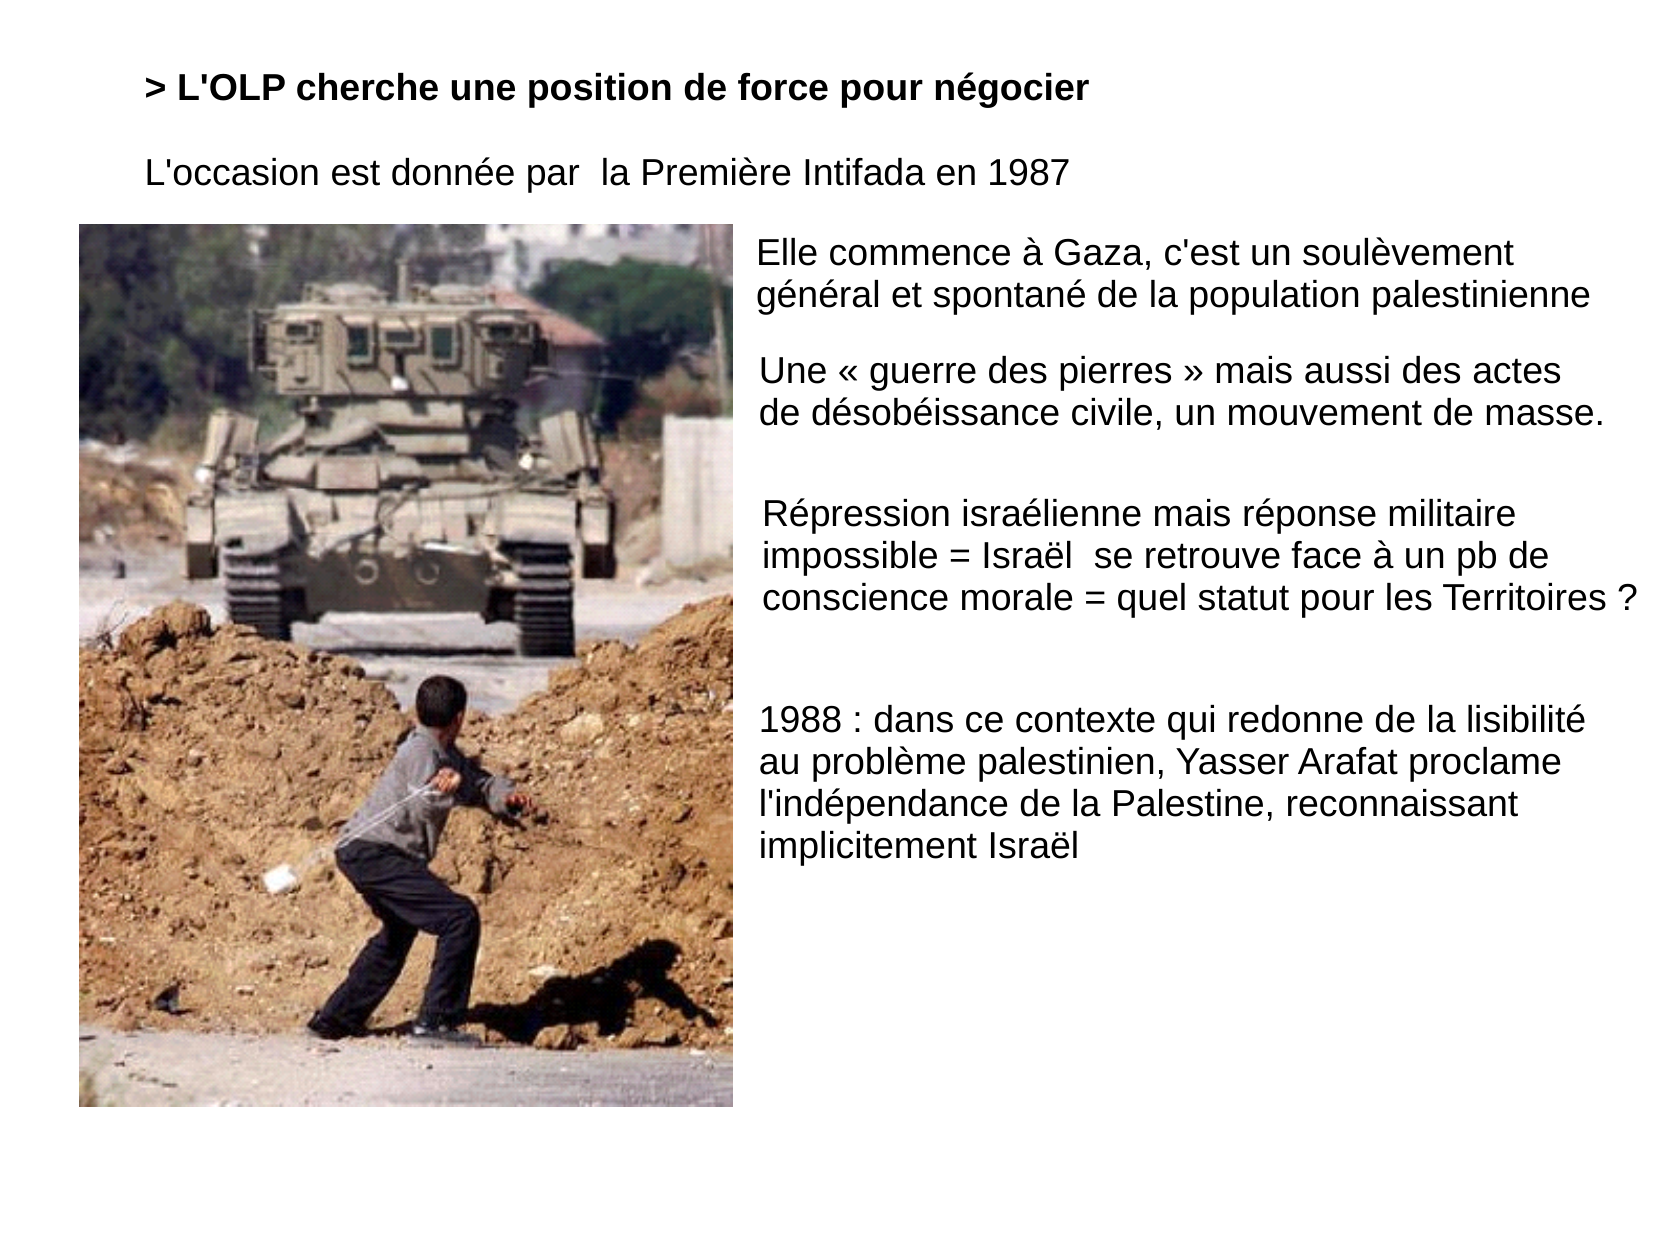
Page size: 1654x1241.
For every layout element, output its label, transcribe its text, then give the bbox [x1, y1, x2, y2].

text_box 1988 : dans ce contexte qui redonne de la lisibilité au problème palestinien, Yasser Arafat proclame l'indépendance de la Palestine, reconnaissant implicitement Israël [744, 691, 1612, 875]
text_box Une « guerre des pierres » mais aussi des actes de désobéissance civile, un mouvement de masse. [744, 342, 1621, 442]
text_box Elle commence à Gaza, c'est un soulèvement général et spontané de la population palestinienne [741, 224, 1607, 324]
picture [79, 224, 733, 1107]
text_box L'occasion est donnée par la Première Intifada en 1987 [129, 143, 1087, 201]
text_box Répression israélienne mais réponse militaire impossible = Israël se retrouve face à un pb de conscience morale = quel statut pour les Territoires ? [747, 485, 1654, 626]
text_box > L'OLP cherche une position de force pour négocier [129, 59, 1106, 118]
